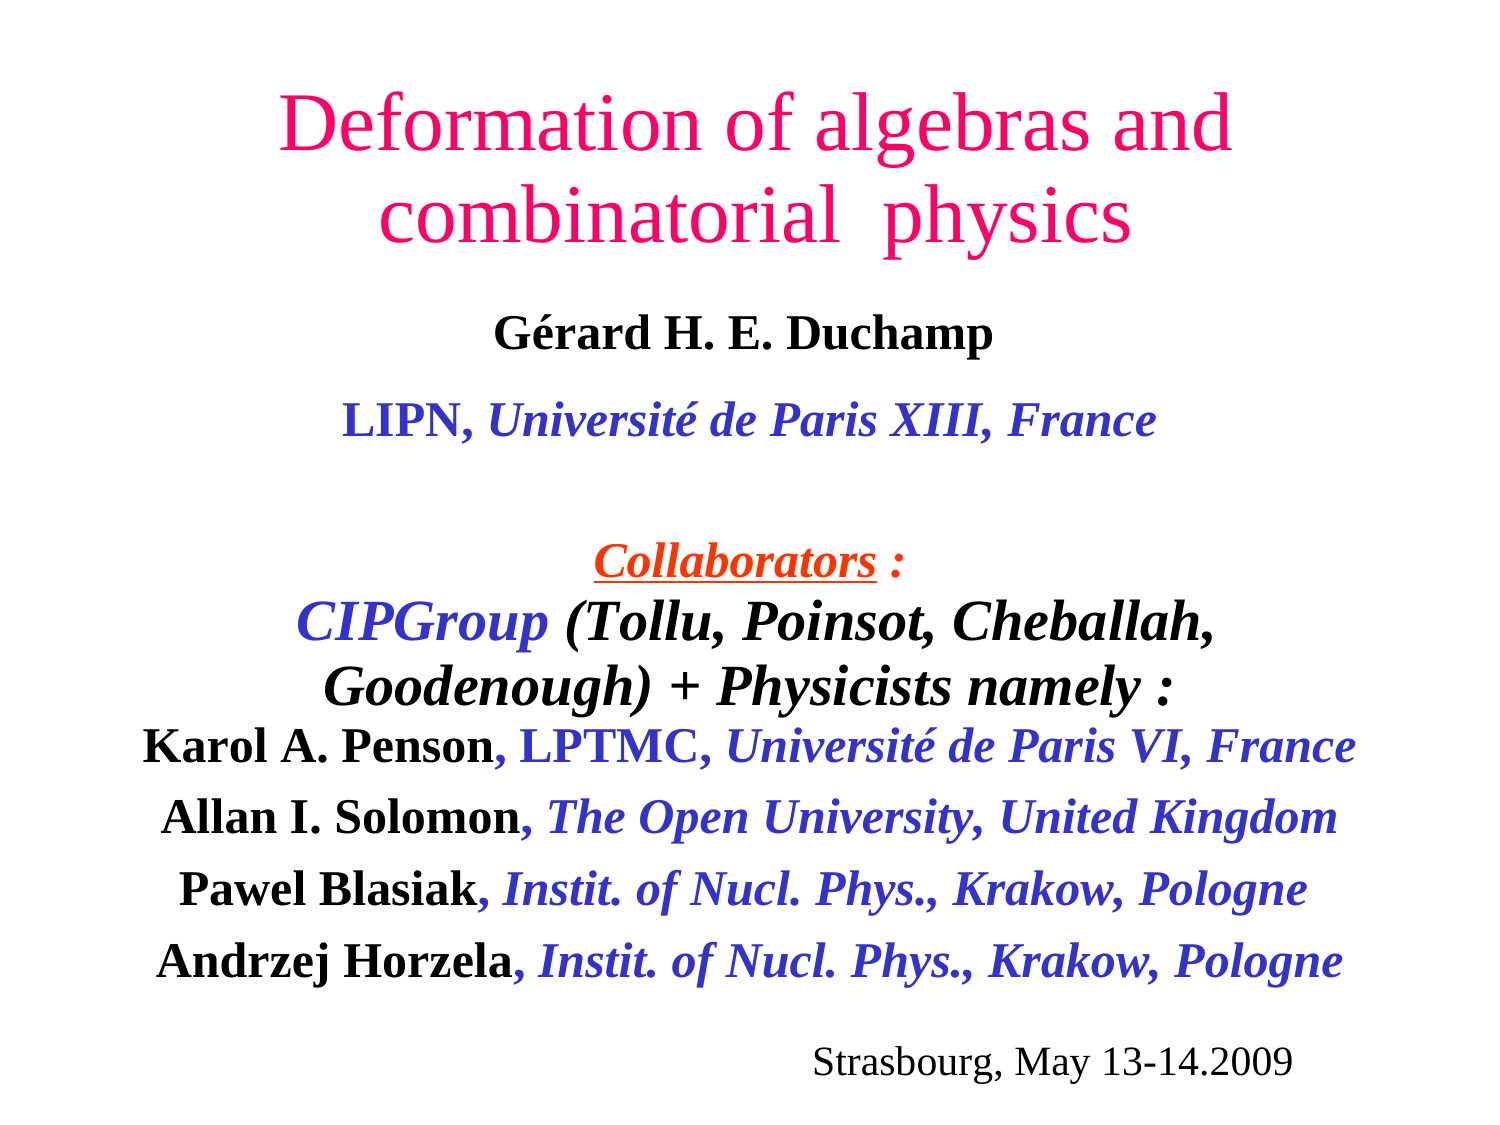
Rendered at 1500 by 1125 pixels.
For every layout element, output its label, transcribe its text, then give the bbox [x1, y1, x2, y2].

title Deformation of algebras and combinatorial physics [37, 49, 1476, 288]
text_box Strasbourg, May 13-14.2009 [797, 1033, 1309, 1096]
text_box Gérard H. E. Duchamp LIPN, Université de Paris XIII, France Collaborators : CIPGroup (Tollu, Poinsot, Cheballah, Goodenough) + Physicists namely : Karol A. Penson, LPTMC, Université de Paris VI, France Allan I. Solomon, The Open University, United Kingdom Pawel Blasiak, Instit. of Nucl. Phys., Krakow, Pologne Andrzej Horzela, Instit. of Nucl. Phys., Krakow, Pologne [127, 297, 1372, 1068]
